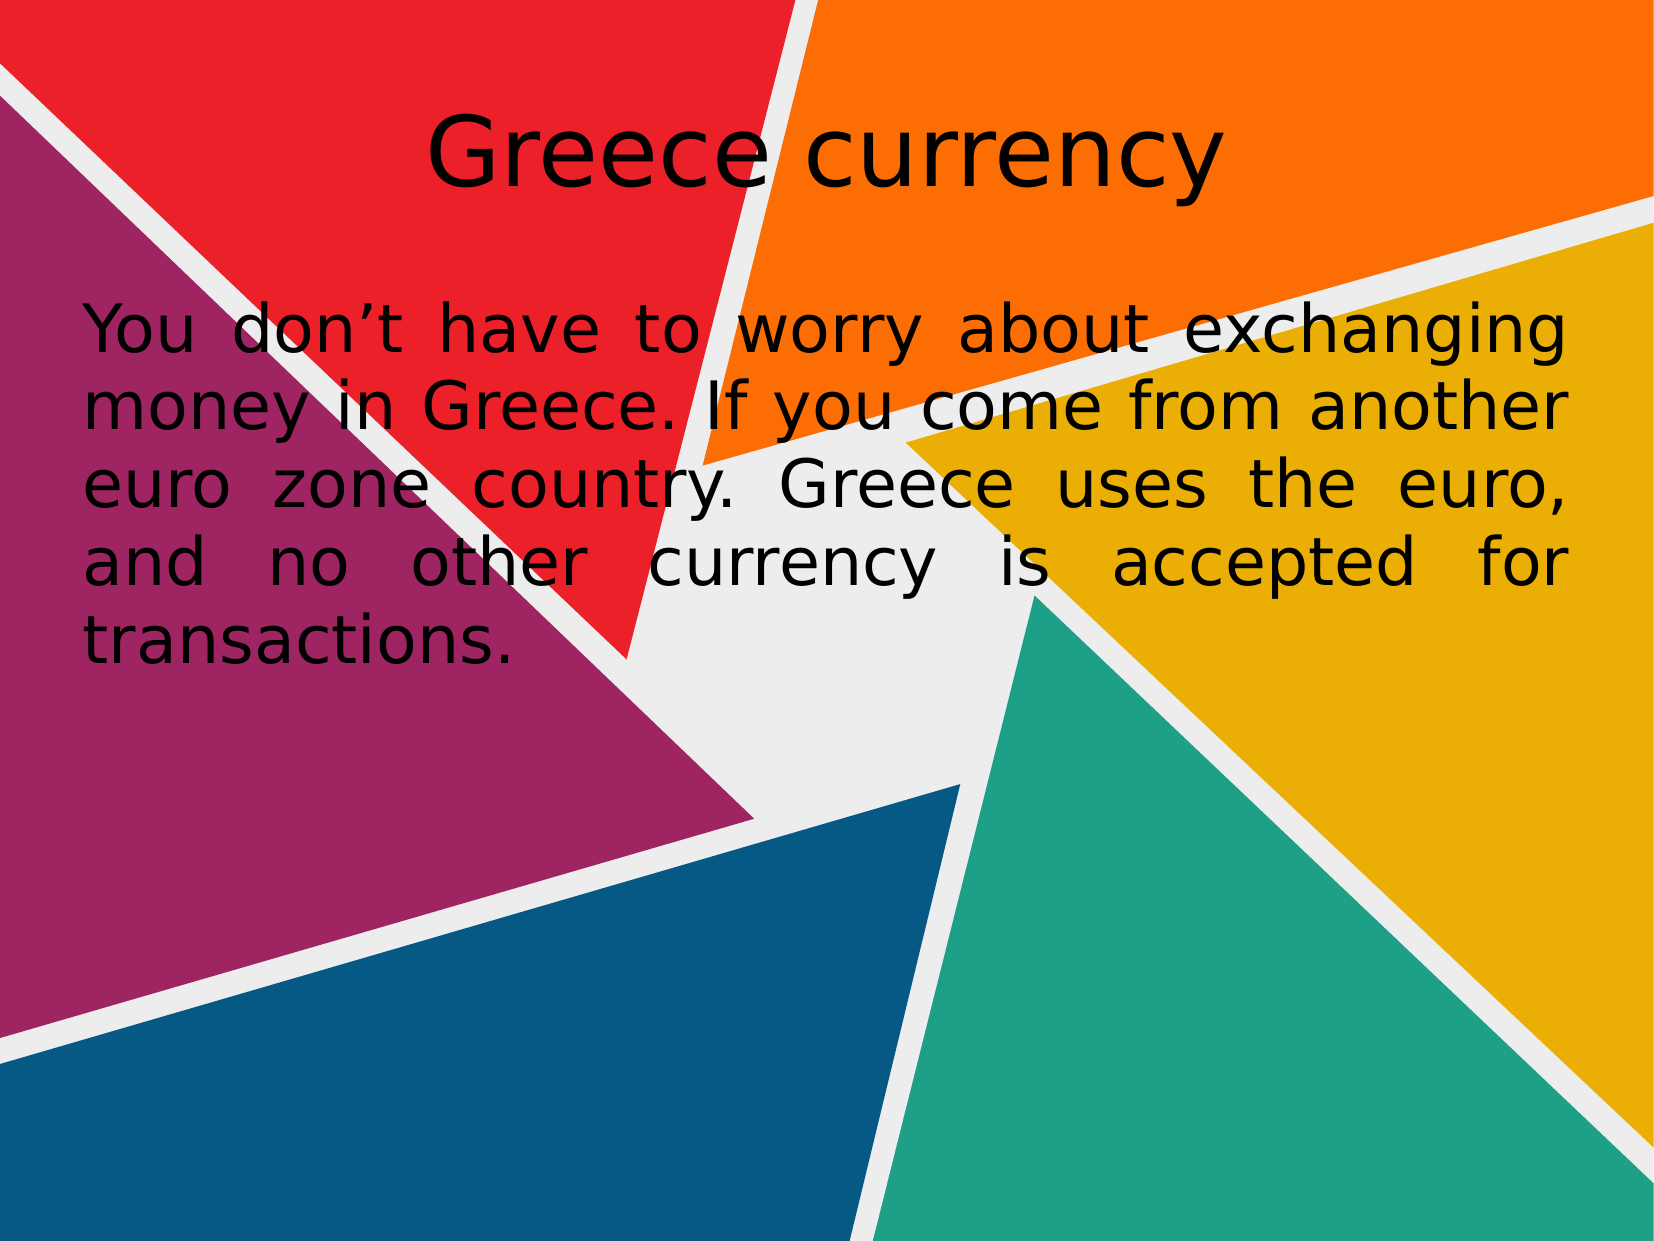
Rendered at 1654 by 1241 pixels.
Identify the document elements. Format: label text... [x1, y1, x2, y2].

list You don’t have to worry about exchanging money in Greece. If you come from another euro zone country. Greece uses the euro, and no other currency is accepted for transactions. [82, 290, 1571, 1010]
title Greece currency [82, 49, 1571, 257]
